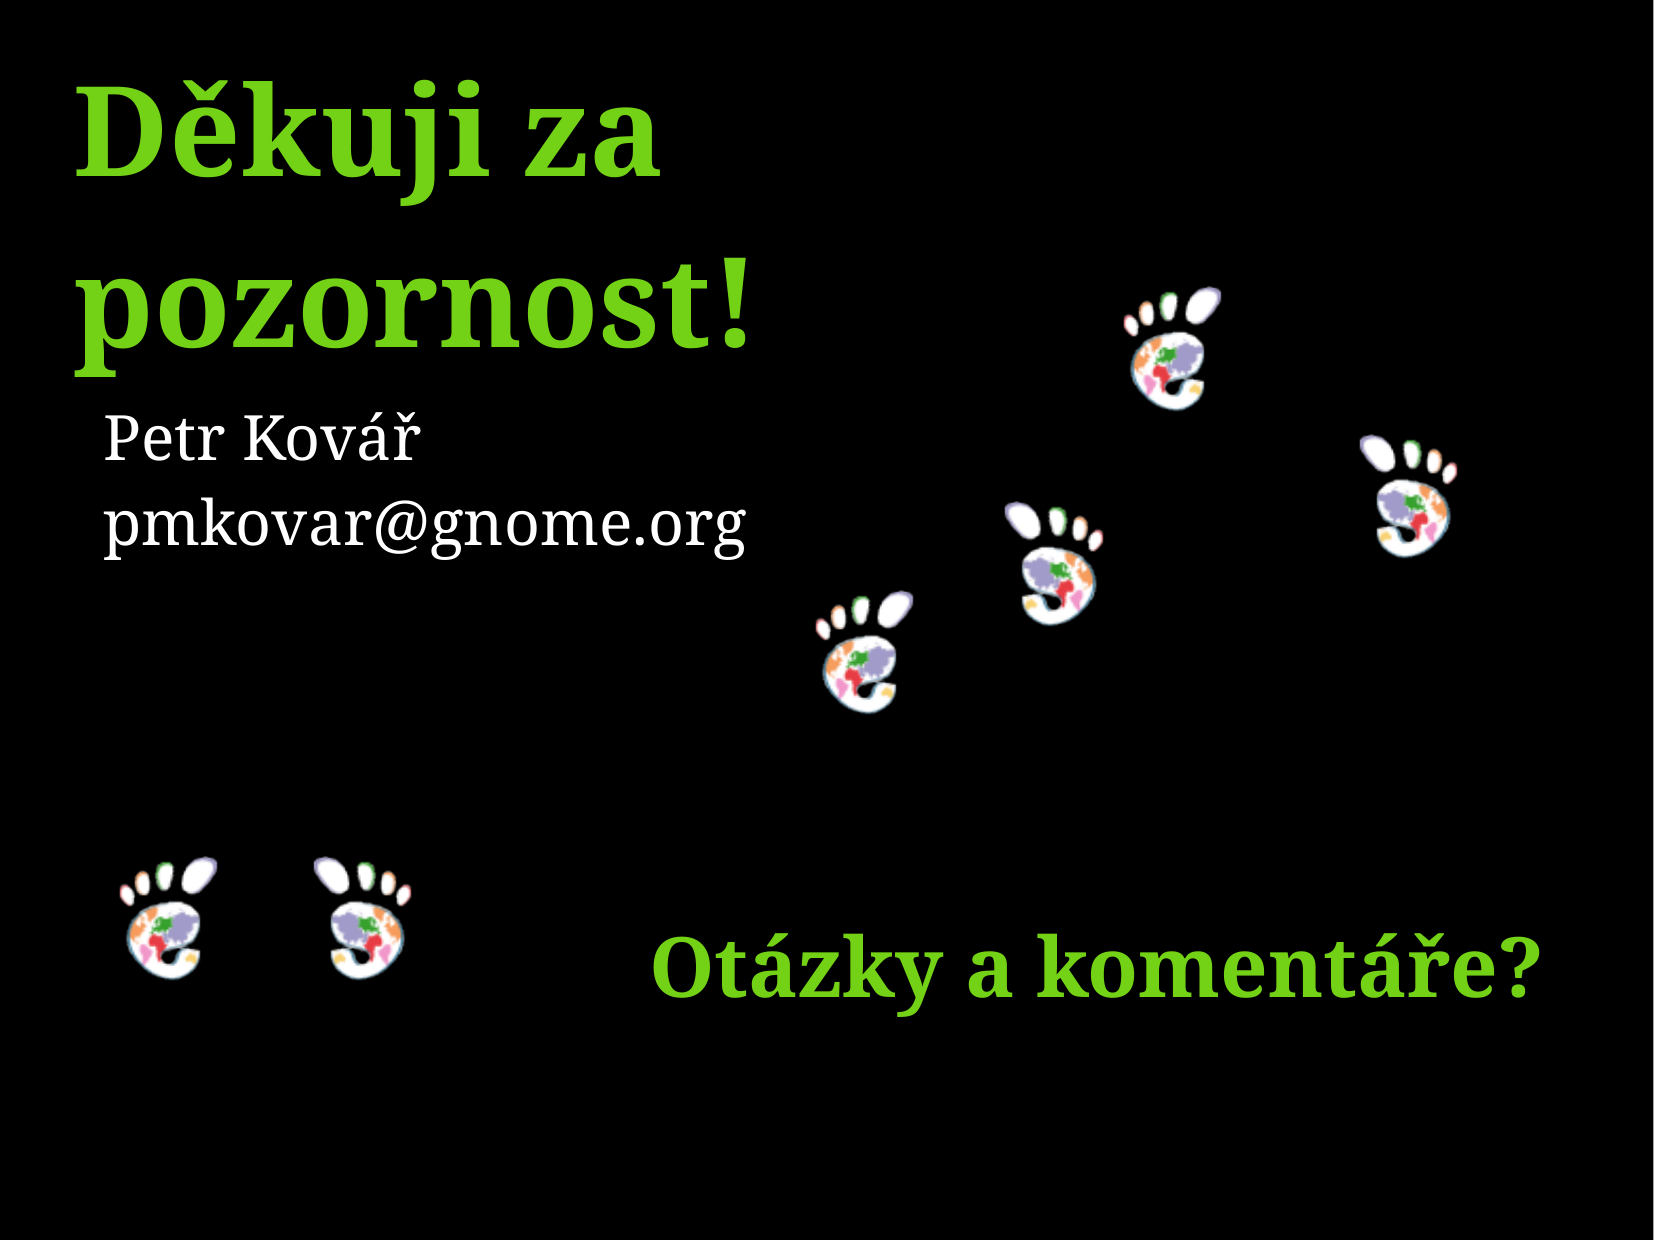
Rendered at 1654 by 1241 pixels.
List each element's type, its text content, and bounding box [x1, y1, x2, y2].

text_box Otázky a komentáře? [291, 874, 1560, 1170]
picture [814, 590, 916, 717]
picture [118, 856, 220, 983]
picture [312, 856, 414, 983]
text_box Děkuji za pozornost! [59, 59, 934, 368]
picture [1358, 434, 1460, 562]
picture [1122, 286, 1224, 414]
text_box Petr Kovář pmkovar@gnome.org [88, 398, 1211, 559]
picture [1003, 501, 1106, 629]
